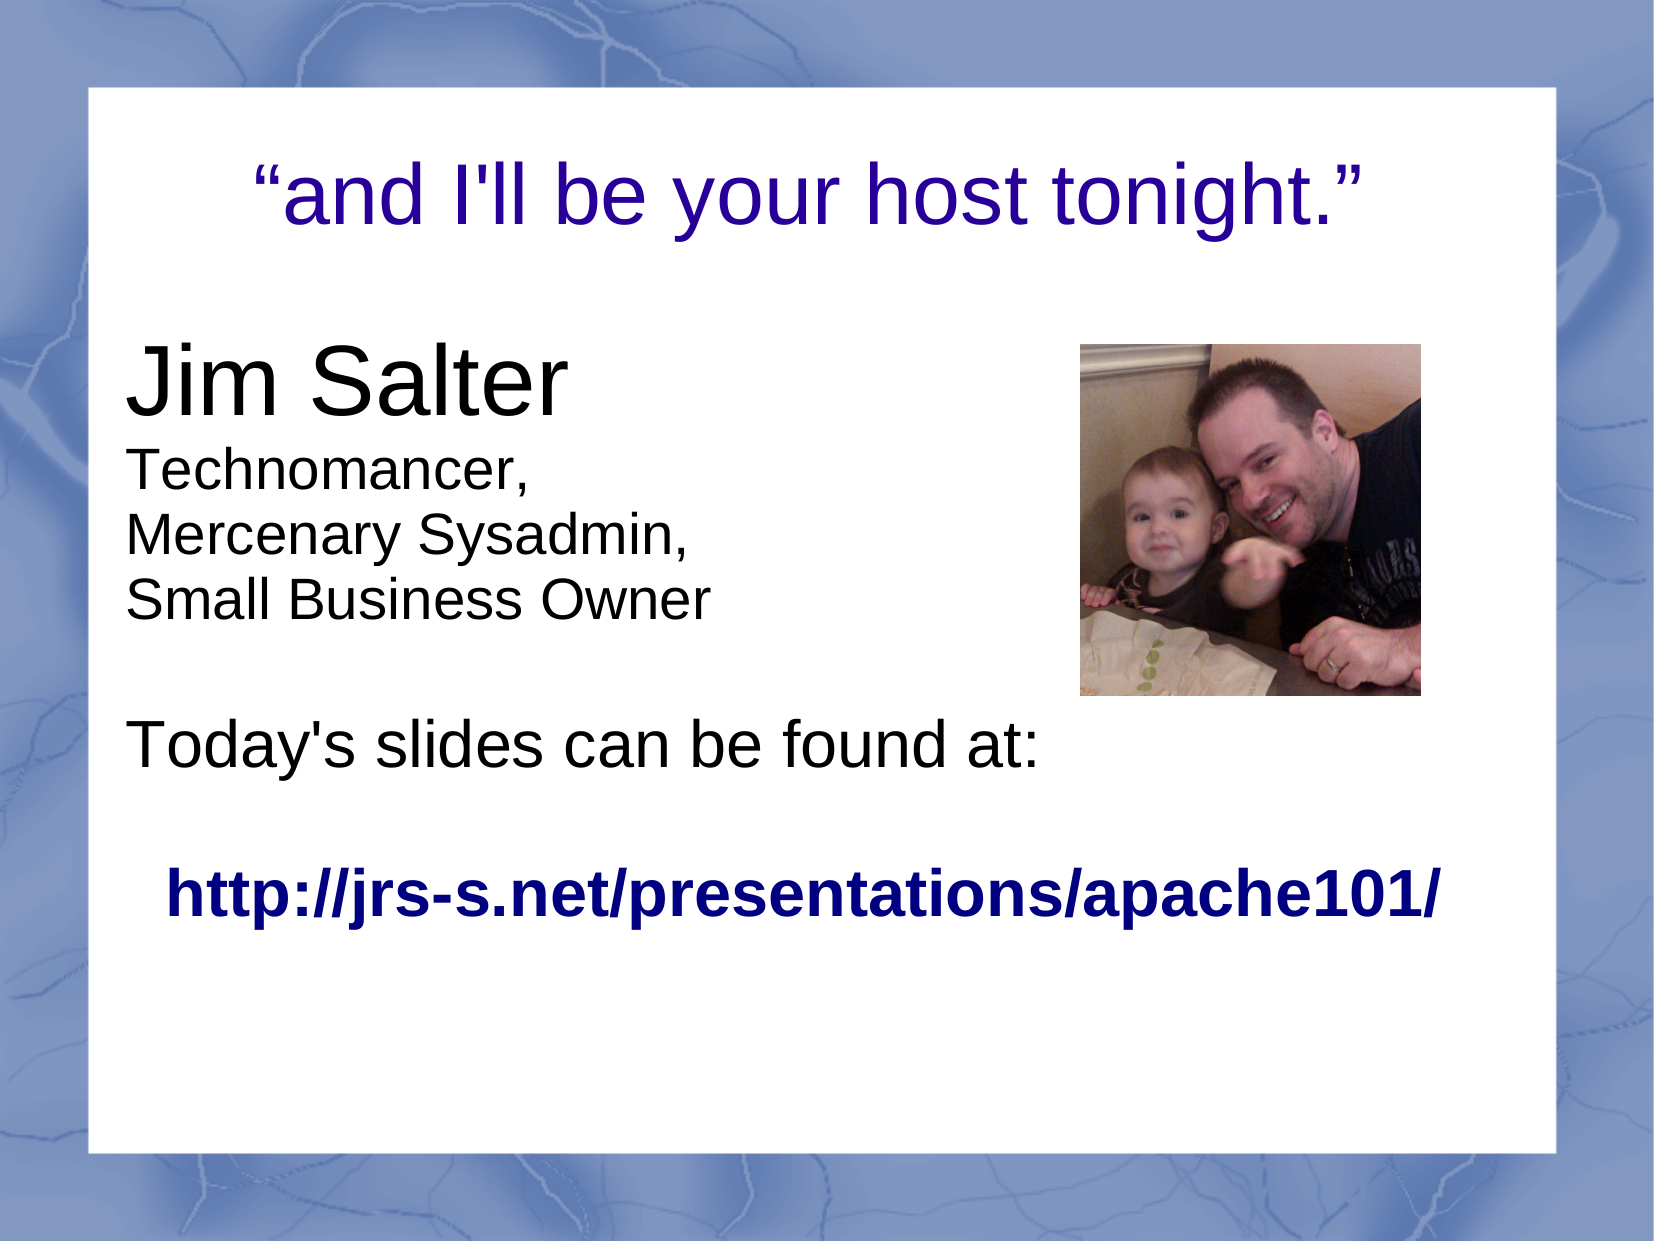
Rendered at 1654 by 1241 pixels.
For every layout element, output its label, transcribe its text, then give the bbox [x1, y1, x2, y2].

picture [0, 0, 1654, 1241]
title “and I'll be your host tonight.” [82, 90, 1536, 298]
text_box Jim Salter Technomancer, Mercenary Sysadmin, Small Business Owner Today's slides can be found at: http://jrs-s.net/presentations/apache101/ [125, 298, 1484, 1011]
